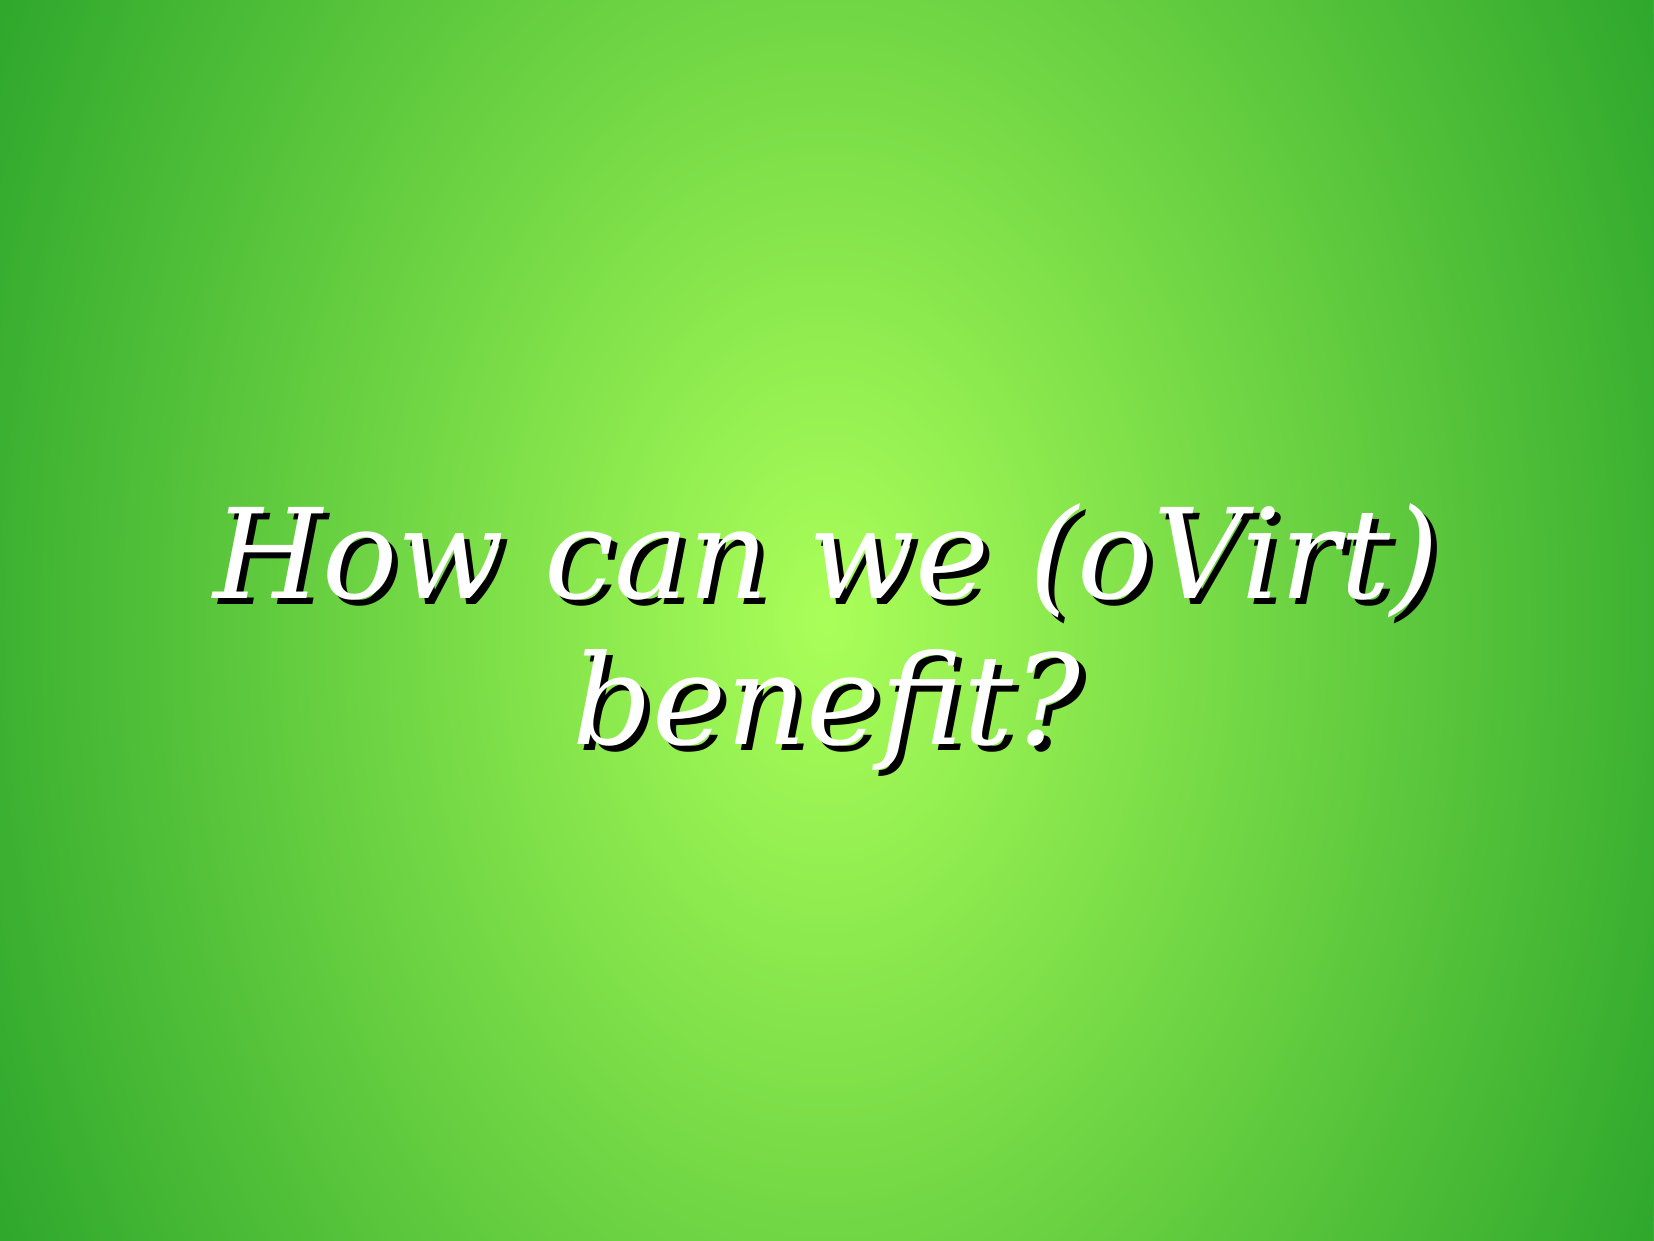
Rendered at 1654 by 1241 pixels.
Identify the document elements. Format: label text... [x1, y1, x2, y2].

subtitle How can we (oVirt) benefit? [82, 153, 1571, 1103]
